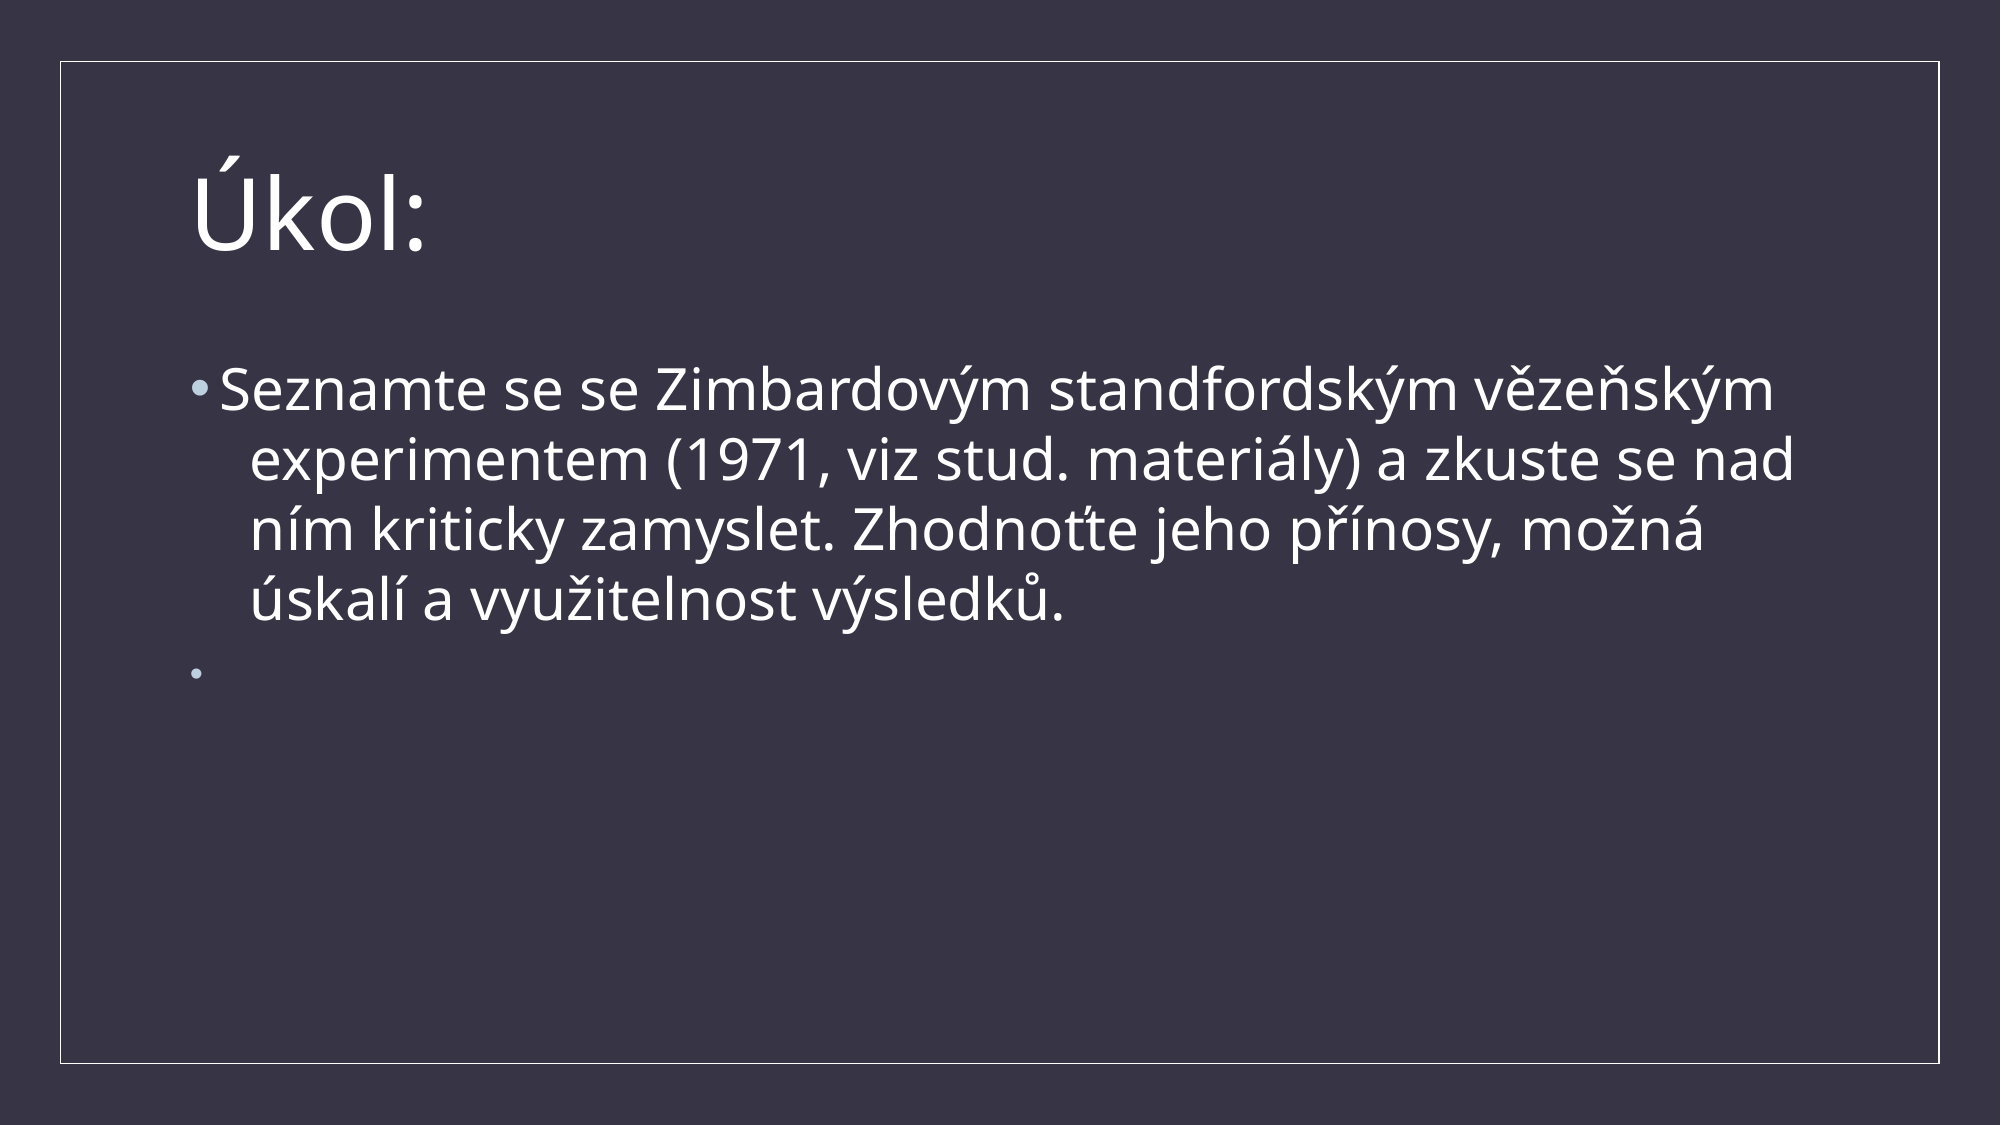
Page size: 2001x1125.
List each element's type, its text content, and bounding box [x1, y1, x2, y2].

list Seznamte se se Zimbardovým standfordským vězeňským experimentem (1971, viz stud. materiály) a zkuste se nad ním kriticky zamyslet. Zhodnoťte jeho přínosy, možná úskalí a využitelnost výsledků. [174, 345, 1825, 991]
title Úkol: [174, 105, 1825, 331]
